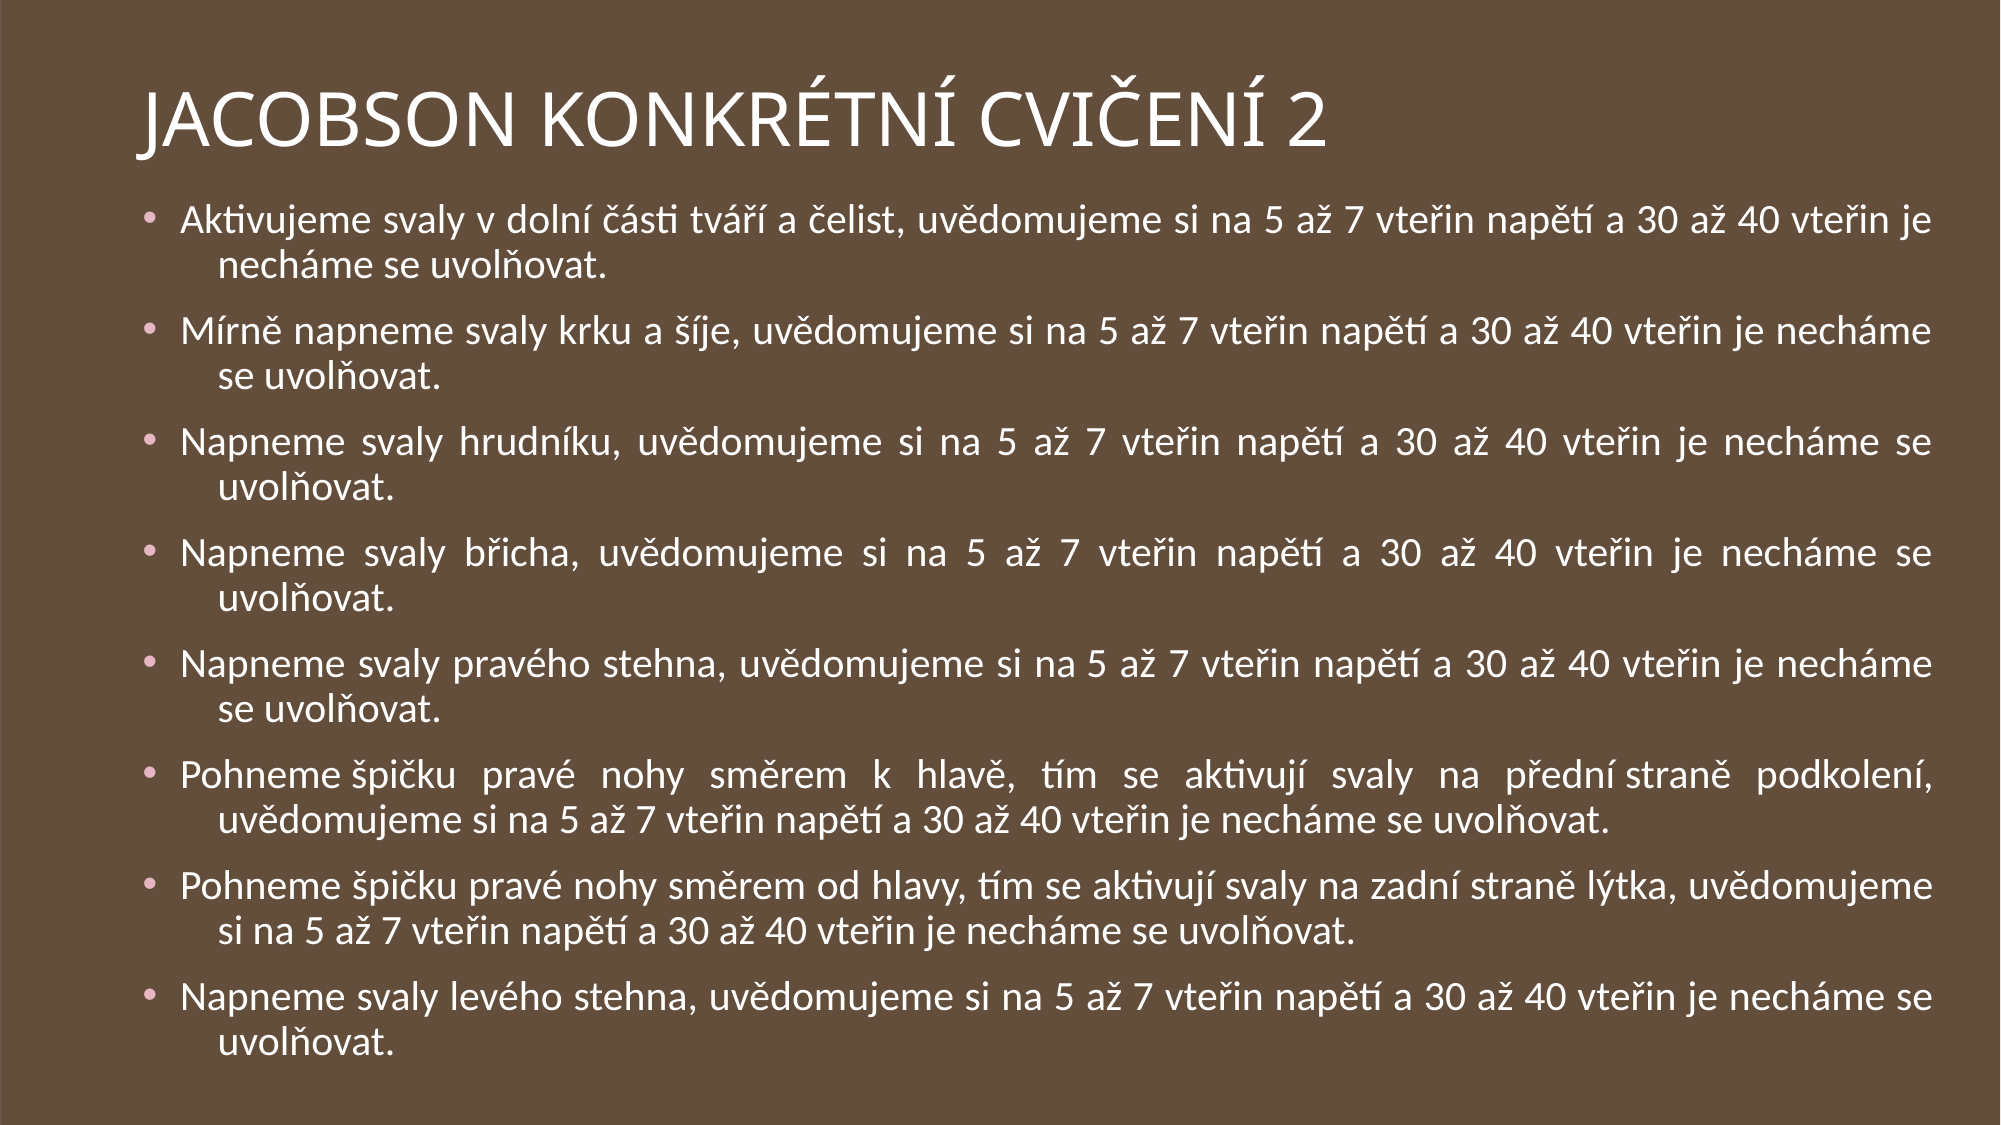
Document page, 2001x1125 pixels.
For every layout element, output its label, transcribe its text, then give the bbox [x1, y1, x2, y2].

title JACOBSON KONKRÉTNÍ CVIČENÍ 2 [127, 59, 1873, 184]
list Aktivujeme svaly v dolní části tváří a čelist, uvědomujeme si na 5 až 7 vteřin napětí a 30 až 40 vteřin je necháme se uvolňovat. Mírně napneme svaly krku a šíje, uvědomujeme si na 5 až 7 vteřin napětí a 30 až 40 vteřin je necháme se uvolňovat. Napneme svaly hrudníku, uvědomujeme si na 5 až 7 vteřin napětí a 30 až 40 vteřin je necháme se uvolňovat. Napneme svaly břicha, uvědomujeme si na 5 až 7 vteřin napětí a 30 až 40 vteřin je necháme se uvolňovat. Napneme svaly pravého stehna, uvědomujeme si na 5 až 7 vteřin napětí a 30 až 40 vteřin je necháme se uvolňovat. Pohneme špičku pravé nohy směrem k hlavě, tím se aktivují svaly na přední straně podkolení, uvědomujeme si na 5 až 7 vteřin napětí a 30 až 40 vteřin je necháme se uvolňovat. Pohneme špičku pravé nohy směrem od hlavy, tím se aktivují svaly na zadní straně lýtka, uvědomujeme si na 5 až 7 vteřin napětí a 30 až 40 vteřin je necháme se uvolňovat. Napneme svaly levého stehna, uvědomujeme si na 5 až 7 vteřin napětí a 30 až 40 vteřin je necháme se uvolňovat. [127, 190, 1949, 1083]
